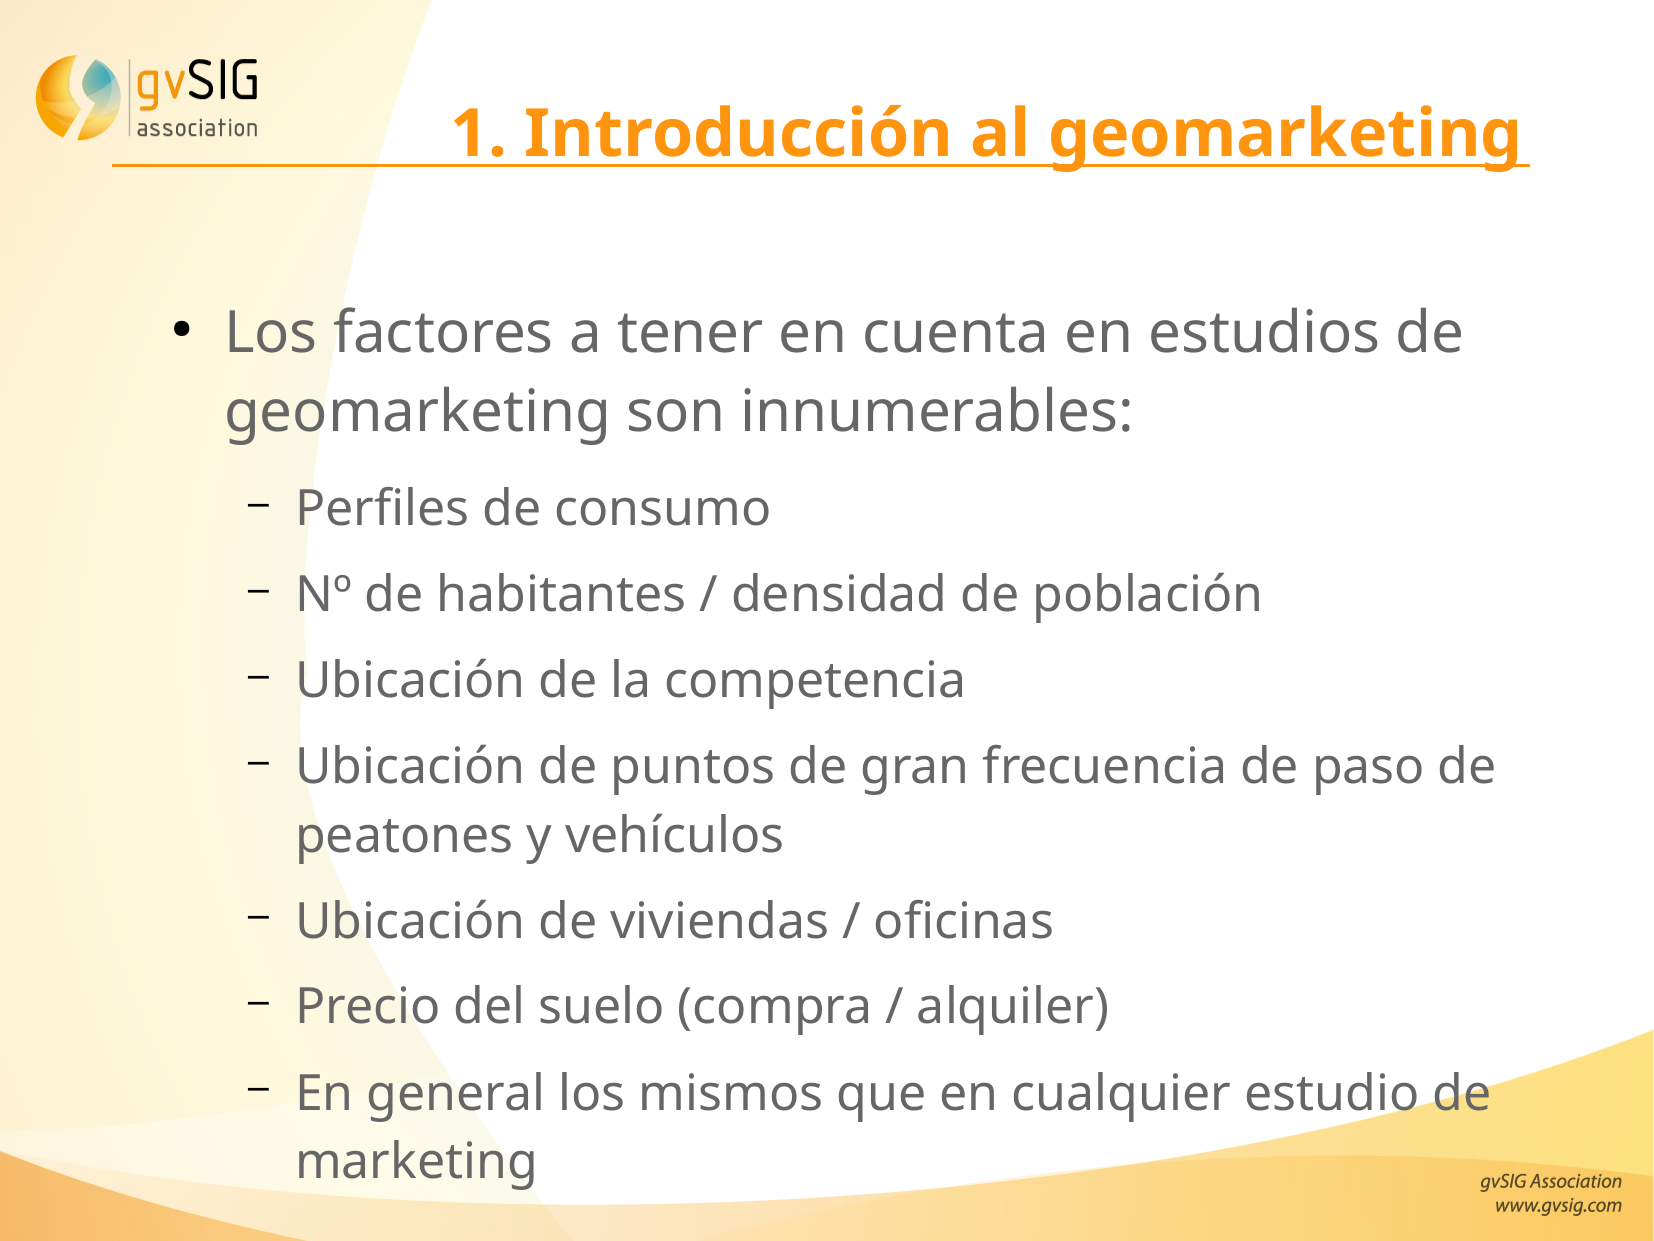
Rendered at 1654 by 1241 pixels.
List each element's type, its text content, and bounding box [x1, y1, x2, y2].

title 1. Introducción al geomarketing [295, 167, 1524, 184]
list Los factores a tener en cuenta en estudios de geomarketing son innumerables: Perfiles de consumo Nº de habitantes / densidad de población Ubicación de la competencia Ubicación de puntos de gran frecuencia de paso de peatones y vehículos Ubicación de viviendas / oficinas Precio del suelo (compra / alquiler) En general los mismos que en cualquier estudio de marketing [82, 290, 1571, 1083]
picture [0, 0, 1654, 1241]
title 1. Introducción al geomarketing [295, 84, 1524, 164]
